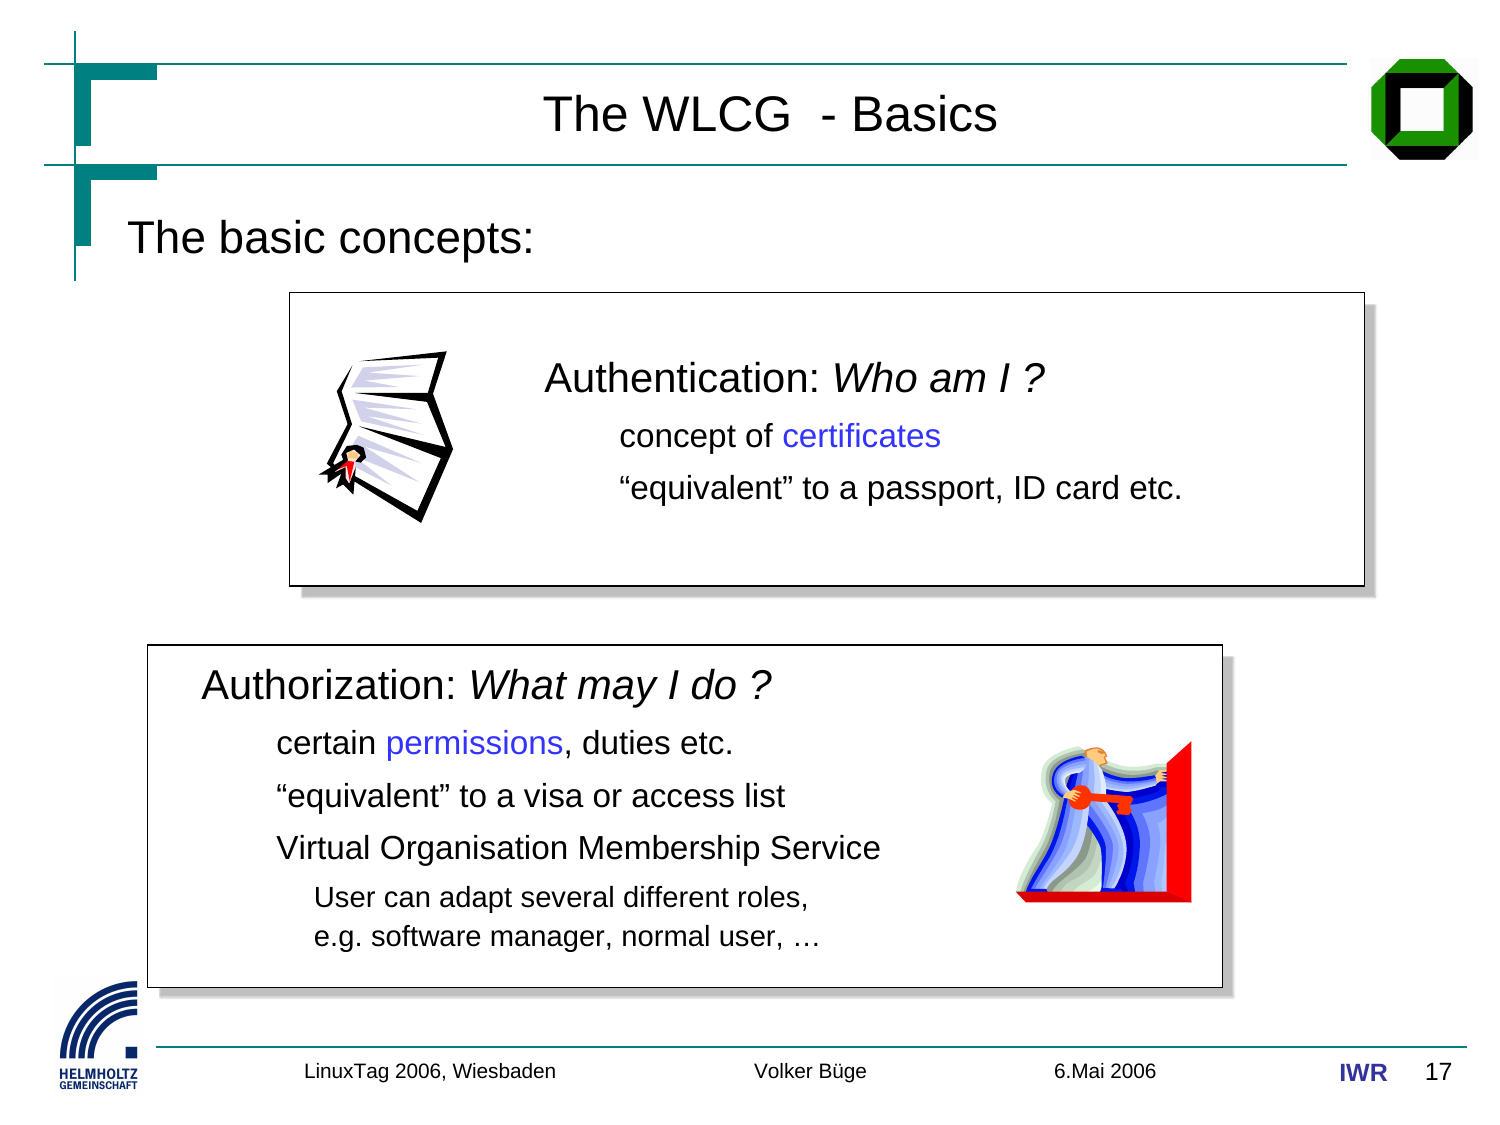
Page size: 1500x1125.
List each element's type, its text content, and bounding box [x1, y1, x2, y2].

picture [1370, 58, 1479, 160]
text_box [1105, 671, 1223, 988]
list The basic concepts: [112, 193, 1468, 671]
picture [1105, 739, 1194, 904]
text_box Authentication: Who am I ? concept of certificates “equivalent” to a passport, ID card etc. [454, 337, 1413, 575]
text_box Authorization: What may I do ? certain permissions, duties etc. “equivalent” to a visa or access list Virtual Organisation Membership Service User can adapt several different roles, e.g. software manager, normal user, … [111, 645, 1105, 1024]
picture [318, 350, 454, 525]
title The WLCG - Basics [194, 53, 1347, 165]
